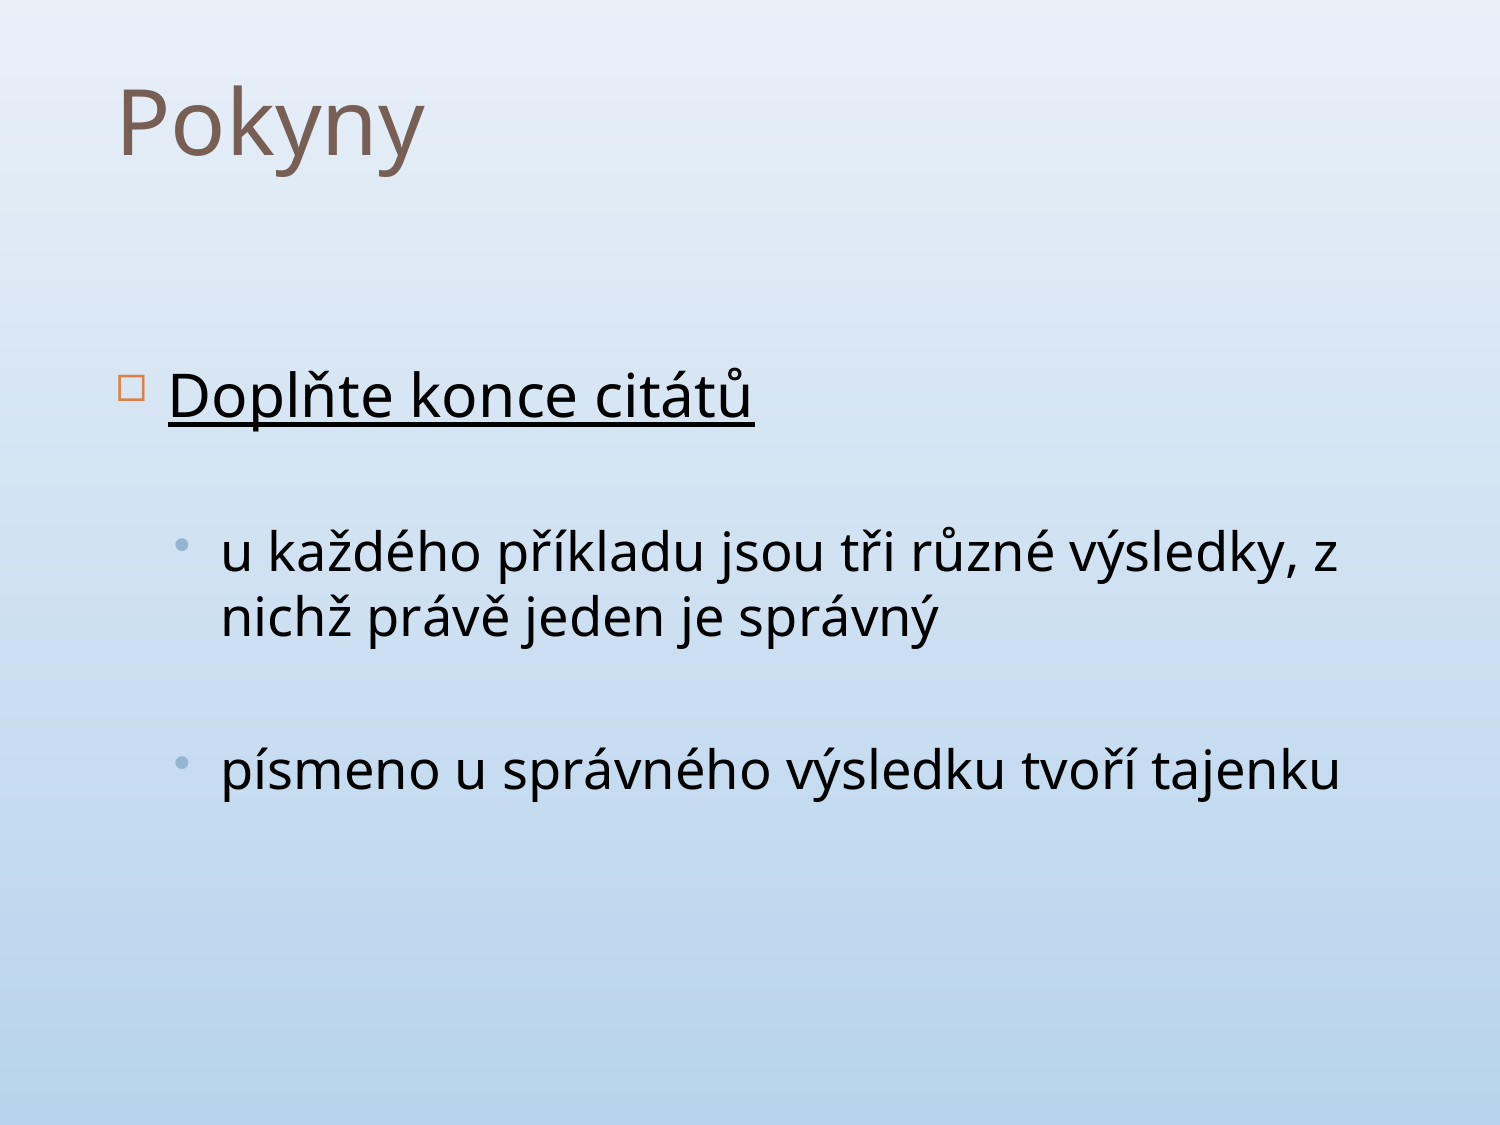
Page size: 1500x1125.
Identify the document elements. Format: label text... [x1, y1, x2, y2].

list Doplňte konce citátů u každého příkladu jsou tři různé výsledky, z nichž právě jeden je správný písmeno u správného výsledku tvoří tajenku [100, 262, 1459, 1001]
title Pokyny [100, 37, 1438, 201]
